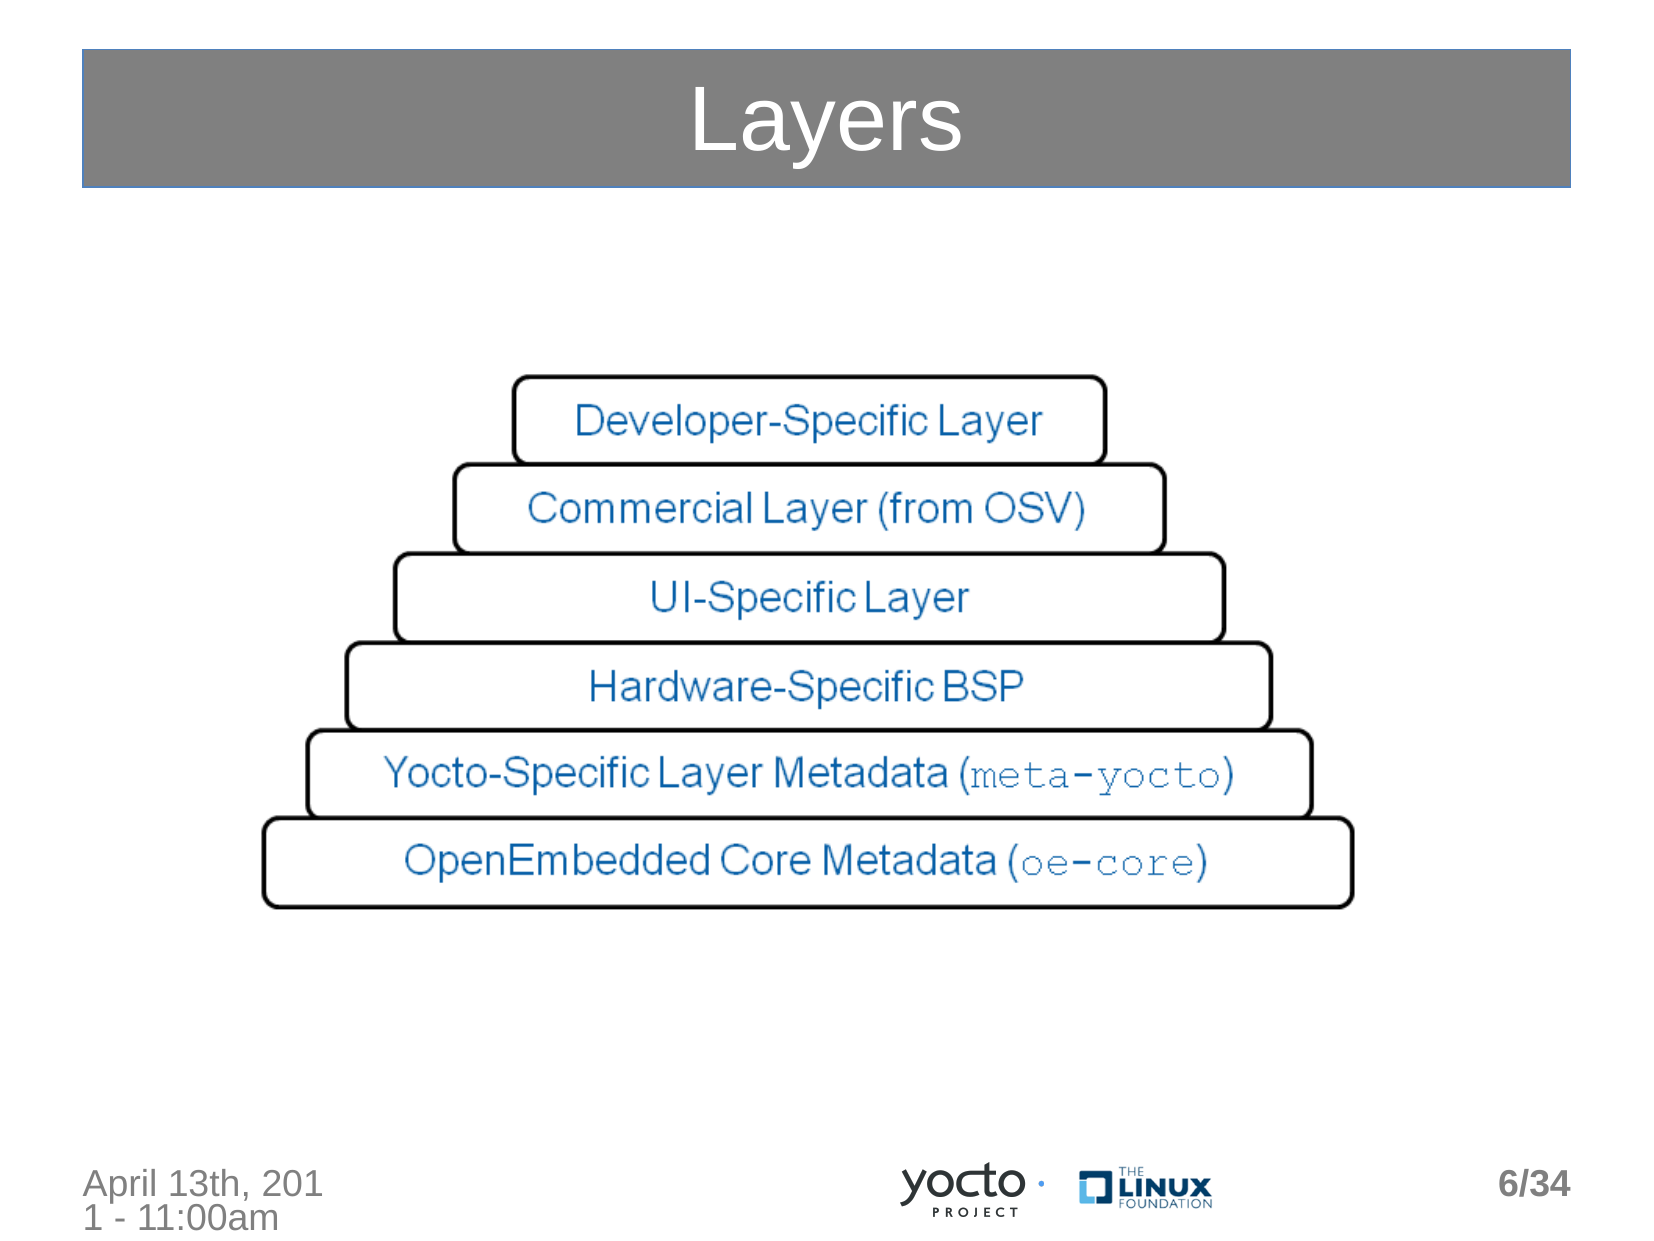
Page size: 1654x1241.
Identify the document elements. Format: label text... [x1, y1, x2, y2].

picture [243, 359, 1372, 919]
title Layers [82, 49, 1571, 188]
picture [1075, 1162, 1215, 1211]
picture [900, 1162, 1044, 1217]
chart [82, 206, 1576, 1144]
